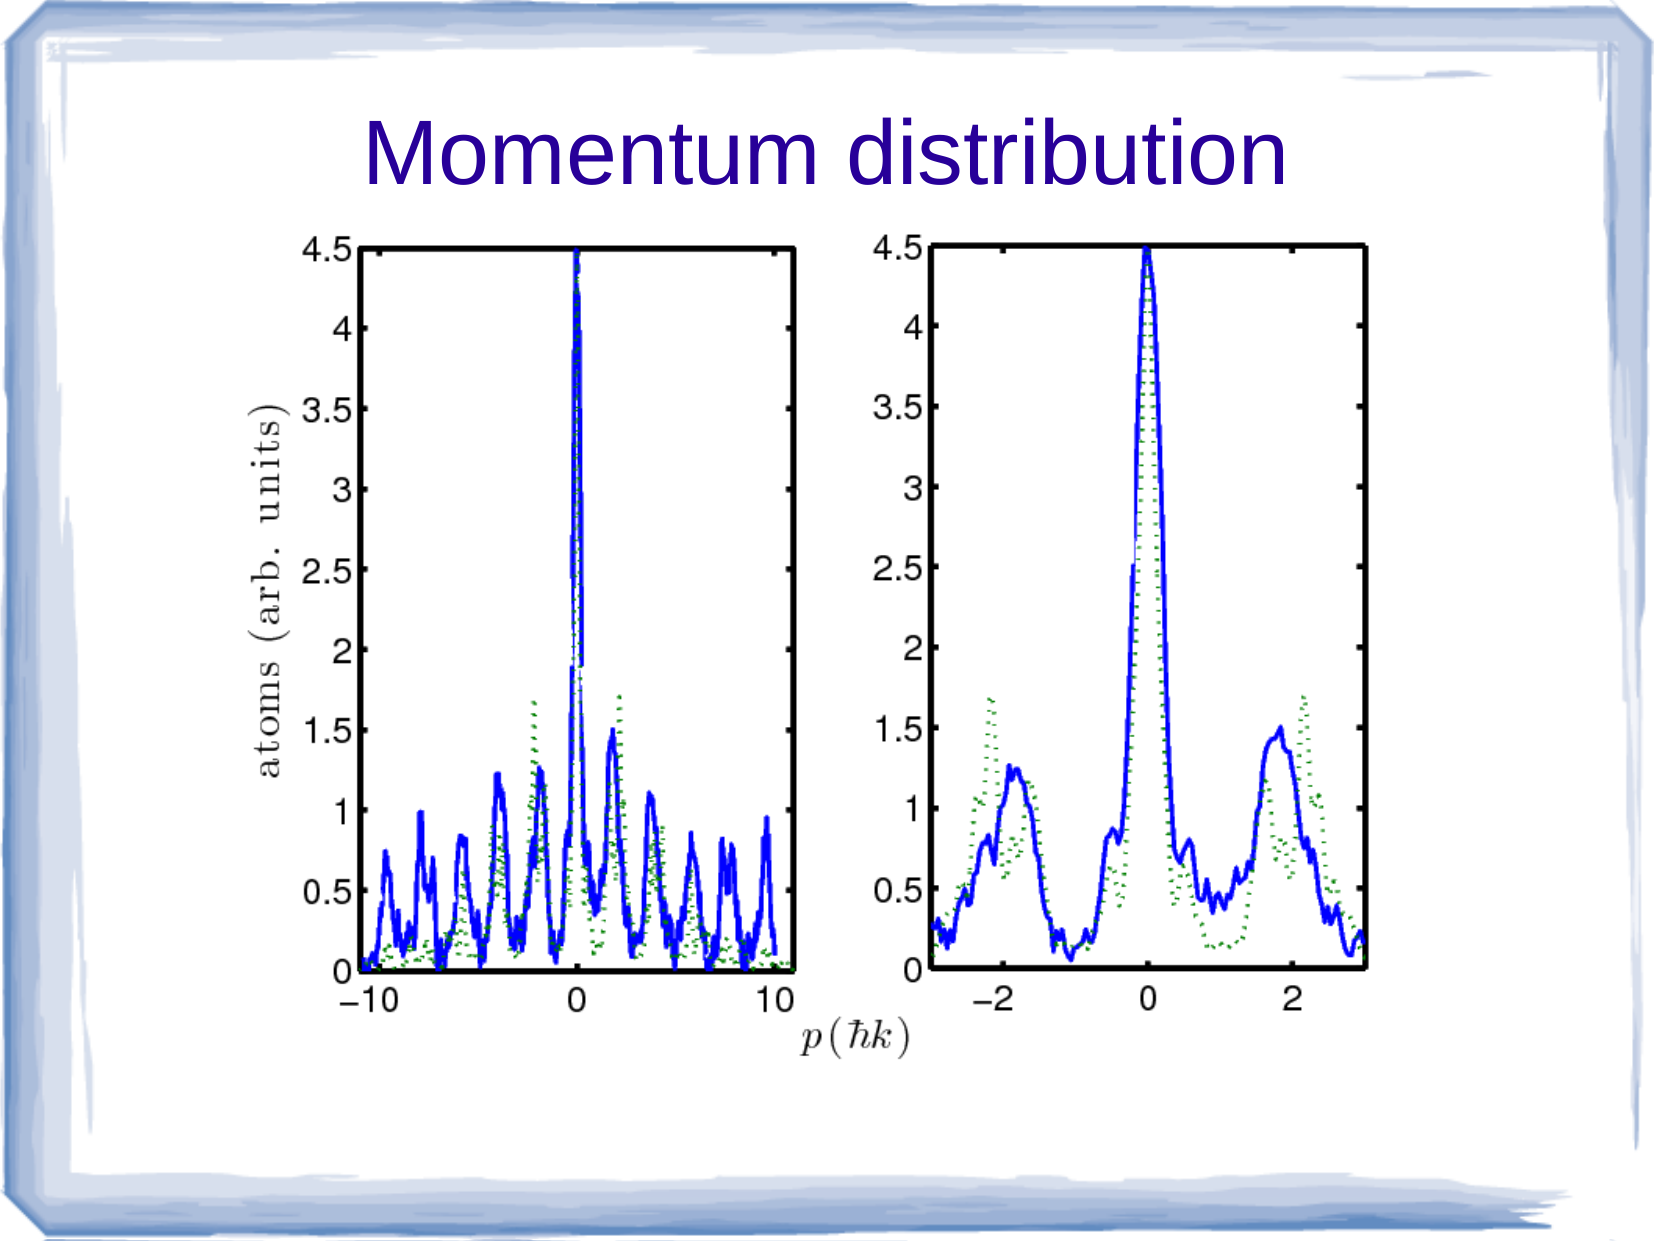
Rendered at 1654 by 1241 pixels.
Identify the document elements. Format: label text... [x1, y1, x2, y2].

title Momentum distribution [82, 49, 1571, 257]
picture [0, 0, 1654, 1241]
